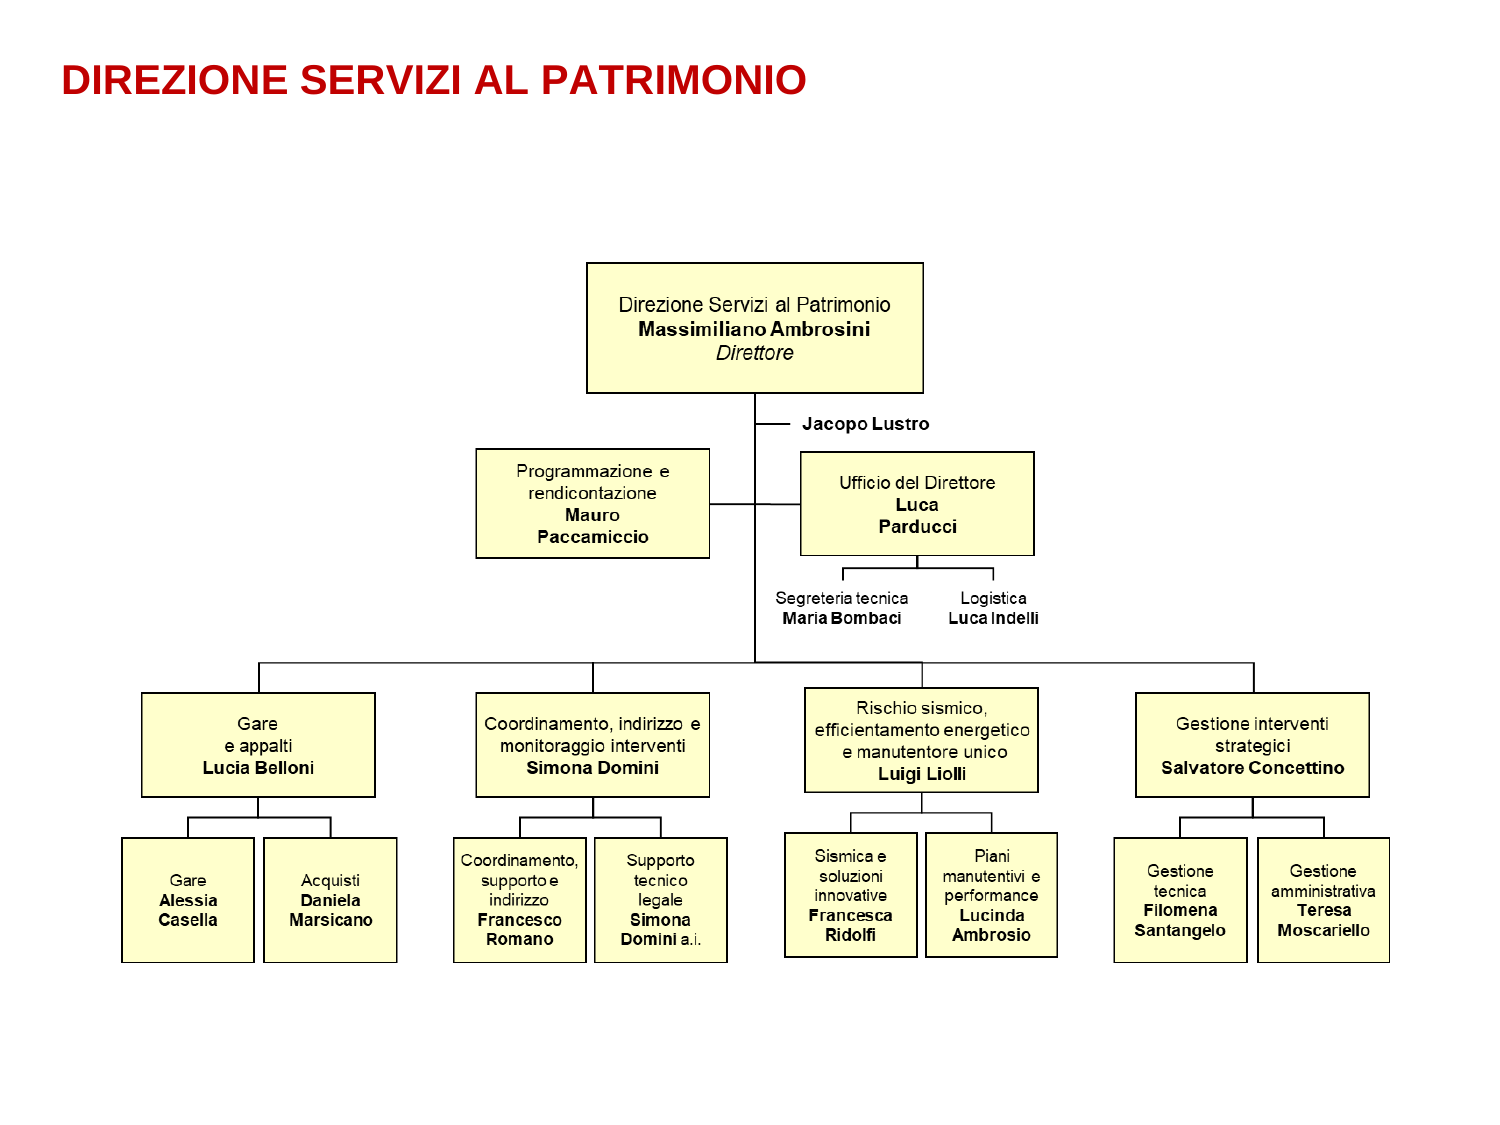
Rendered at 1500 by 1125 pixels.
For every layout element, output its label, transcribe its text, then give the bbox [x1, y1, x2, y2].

picture [121, 262, 1390, 963]
text_box DIREZIONE SERVIZI AL PATRIMONIO [46, 45, 1387, 128]
